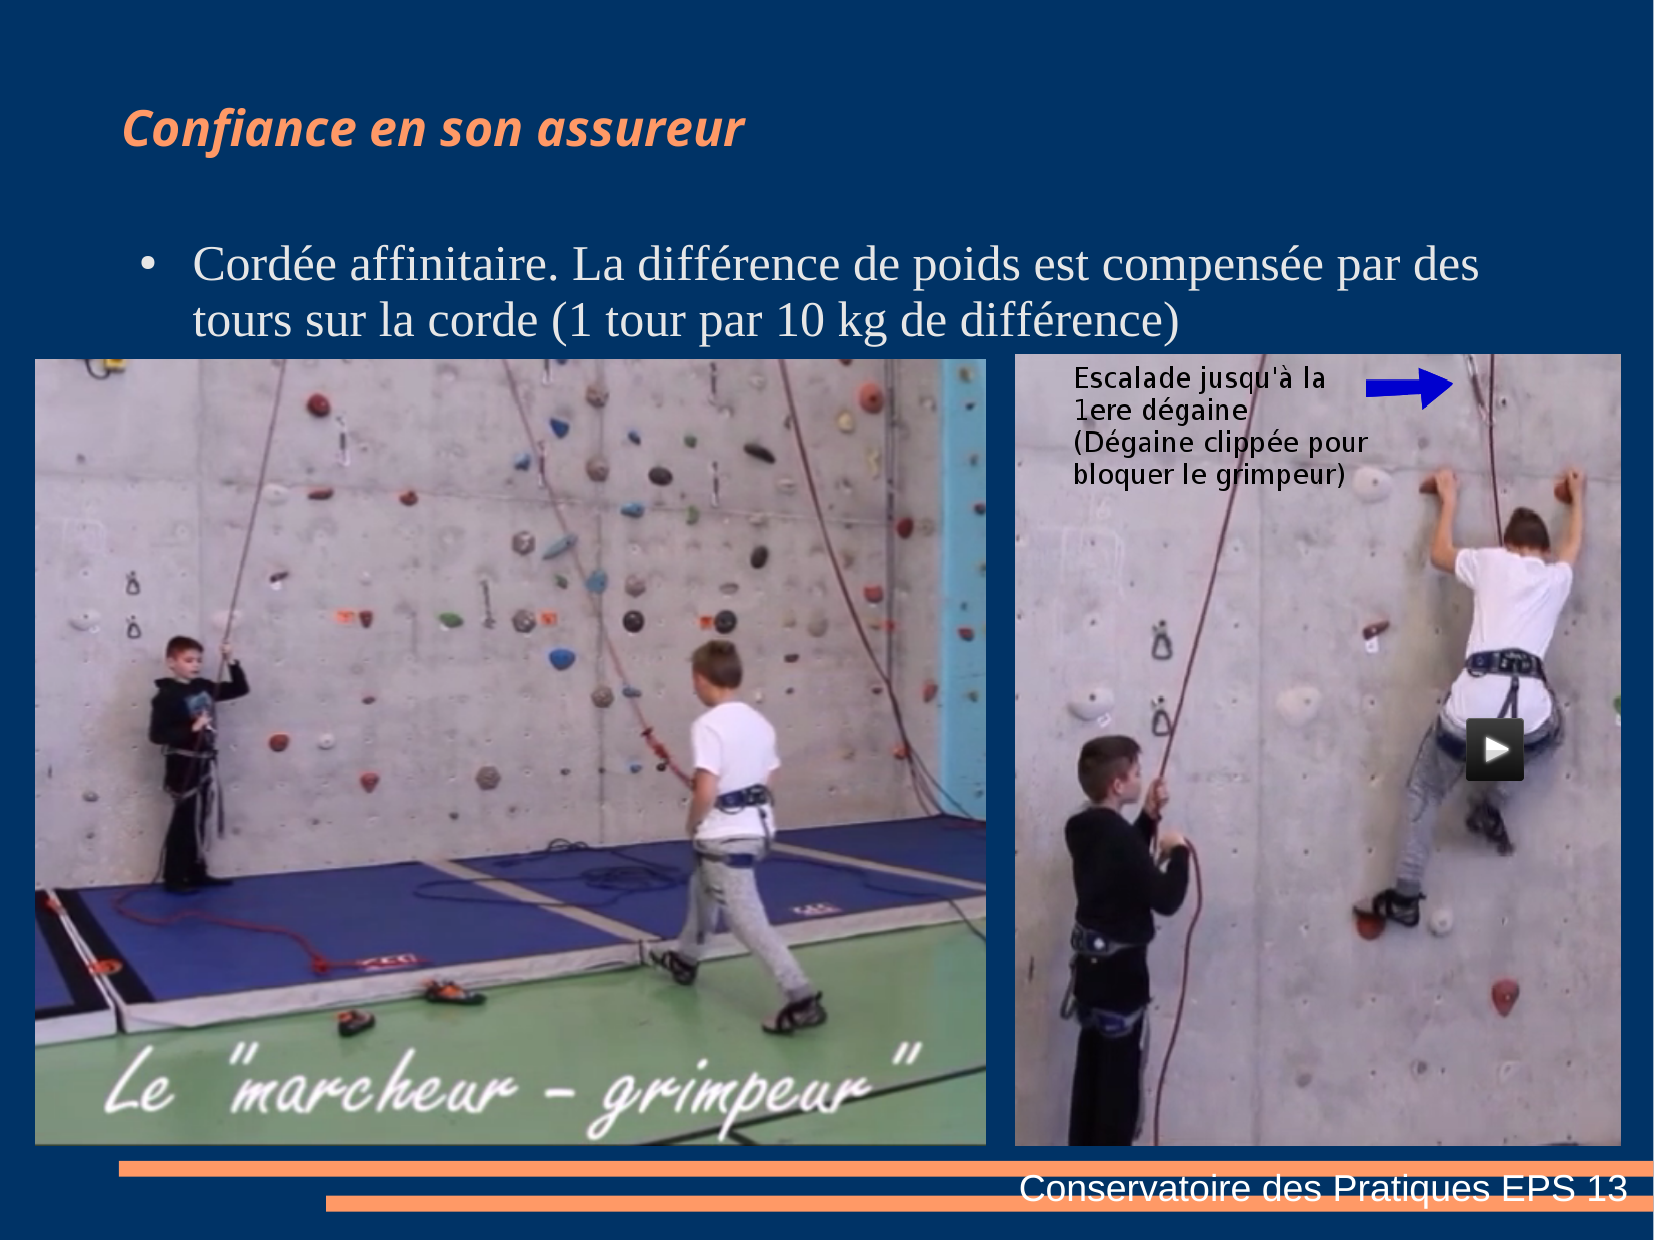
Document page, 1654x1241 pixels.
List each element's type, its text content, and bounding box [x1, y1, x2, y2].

picture [1015, 354, 1621, 1146]
title Confiance en son assureur [121, 23, 1534, 231]
list Cordée affinitaire. La différence de poids est compensée par des tours sur la corde (1 tour par 10 kg de différence) [121, 236, 1561, 1047]
text_box Conservatoire des Pratiques EPS 13 [1003, 1159, 1644, 1217]
picture [35, 359, 986, 1146]
